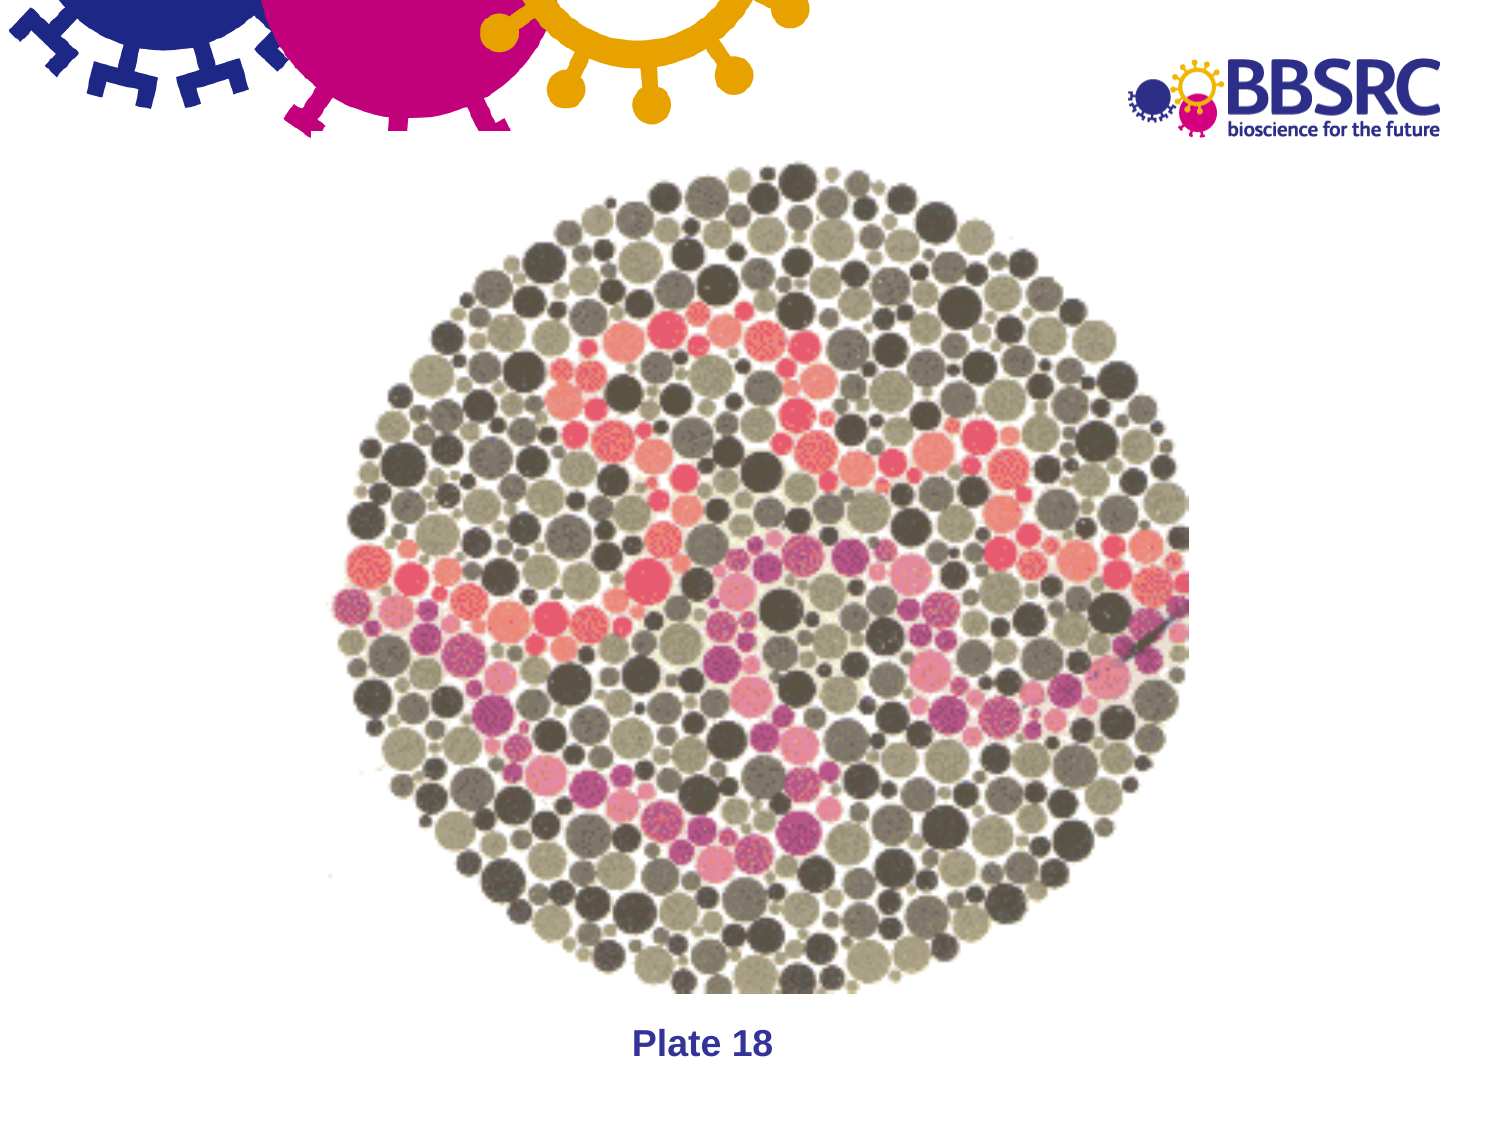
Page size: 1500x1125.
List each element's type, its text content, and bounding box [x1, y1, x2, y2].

text_box Plate 18 [383, 1011, 1022, 1072]
picture [311, 131, 1189, 994]
